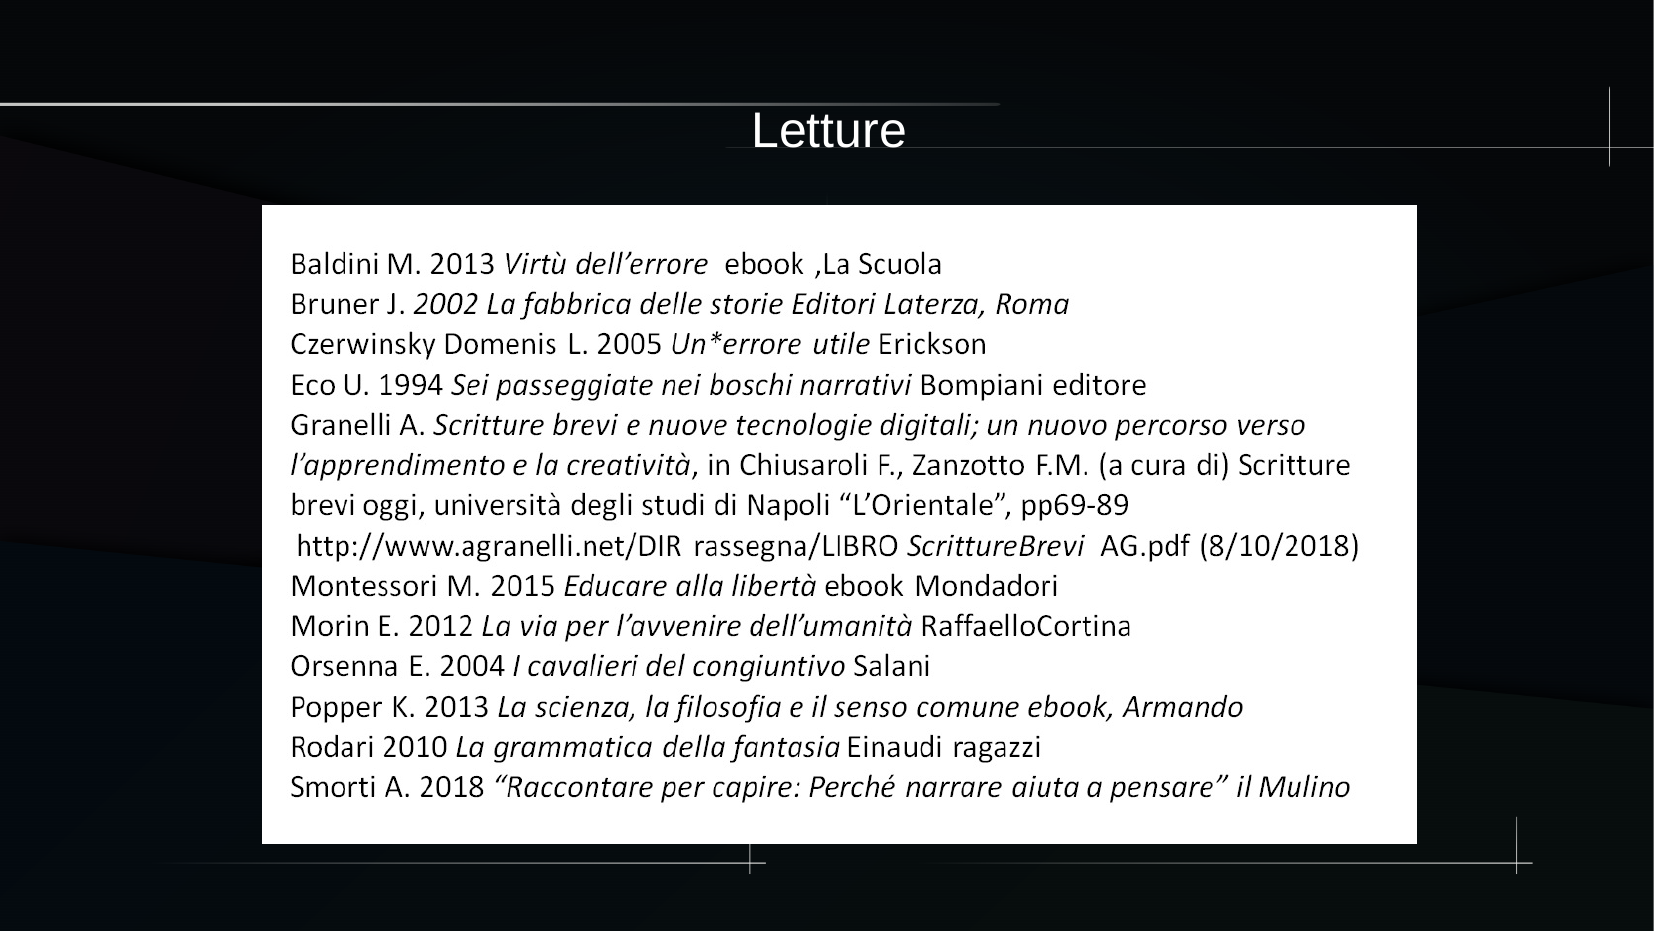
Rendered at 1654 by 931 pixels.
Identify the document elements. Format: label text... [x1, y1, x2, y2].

picture [0, 0, 1654, 931]
text_box Letture [470, 94, 1189, 166]
